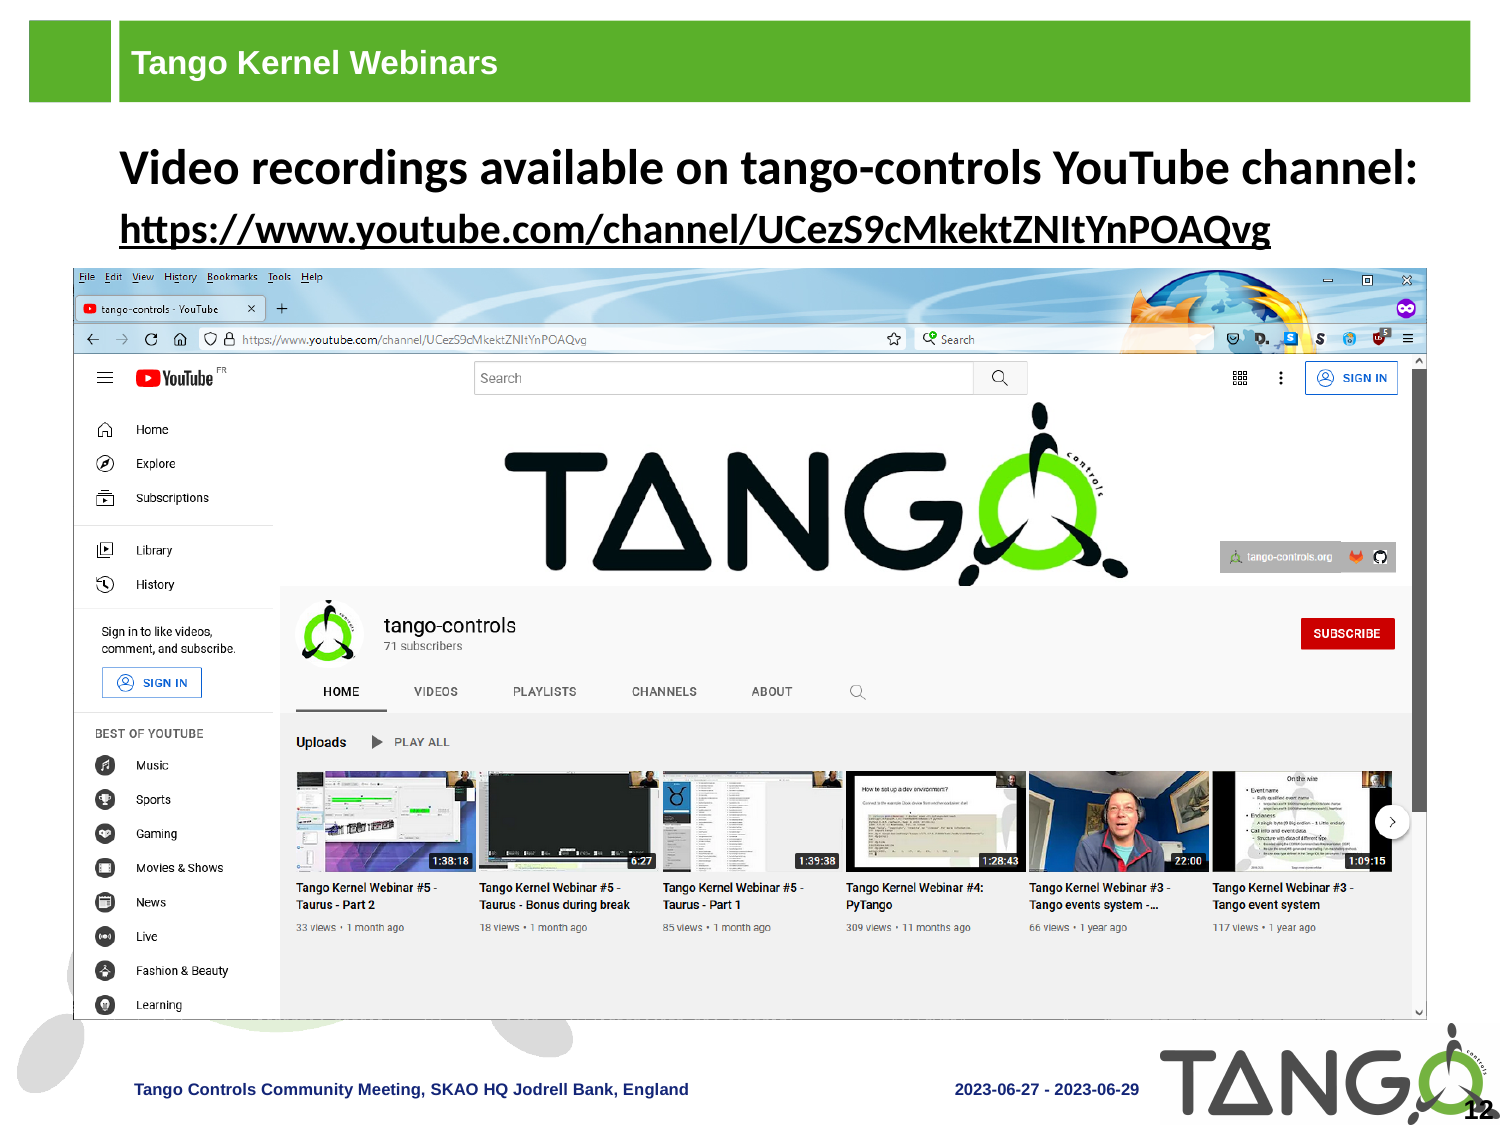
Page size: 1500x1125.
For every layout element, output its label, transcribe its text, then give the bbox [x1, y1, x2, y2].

picture [17, 268, 1427, 1093]
picture [468, 1085, 475, 1093]
picture [1160, 1023, 1500, 1125]
slide_number <number> [1403, 1038, 1494, 1125]
title Tango Kernel Webinars [119, 20, 1471, 103]
picture [498, 1085, 505, 1093]
list Video recordings available on tango-controls YouTube channel: https://www.youtube.com/channel/UCezS9cMkektZNItYnPOAQvg [119, 125, 1471, 294]
